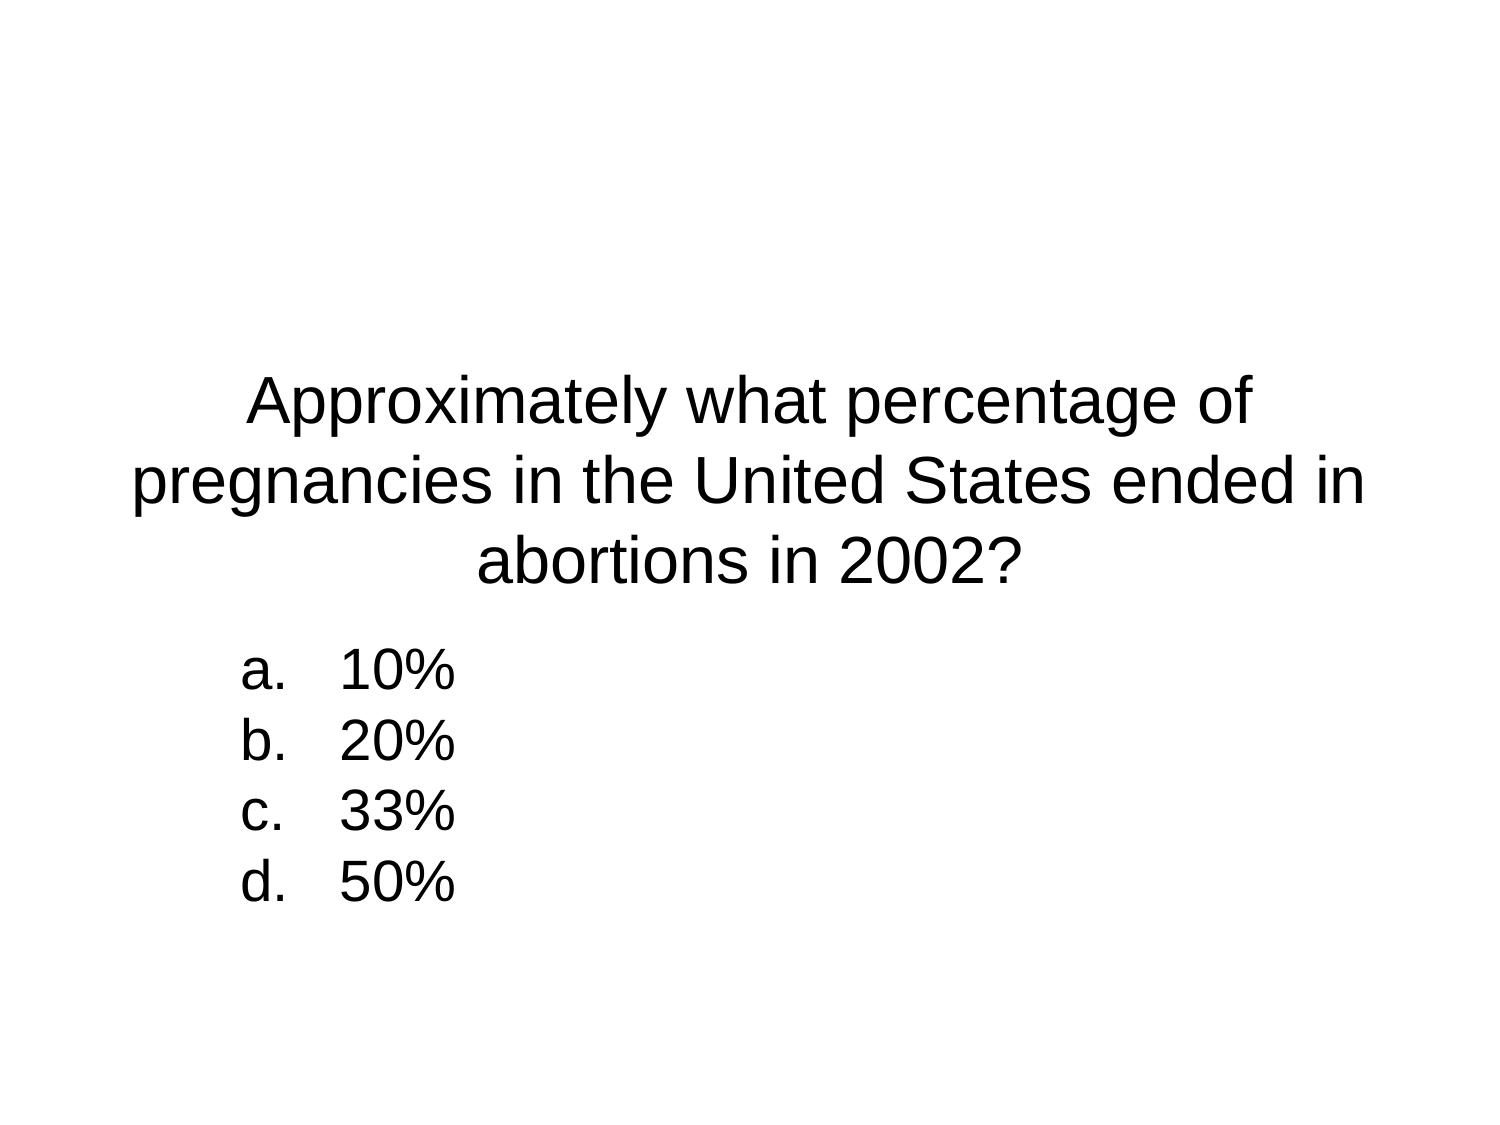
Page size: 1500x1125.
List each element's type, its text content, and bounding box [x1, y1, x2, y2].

subtitle 10% 20% 33% 50% [225, 637, 1276, 925]
title Approximately what percentage of pregnancies in the United States ended in abortions in 2002? [112, 349, 1388, 591]
